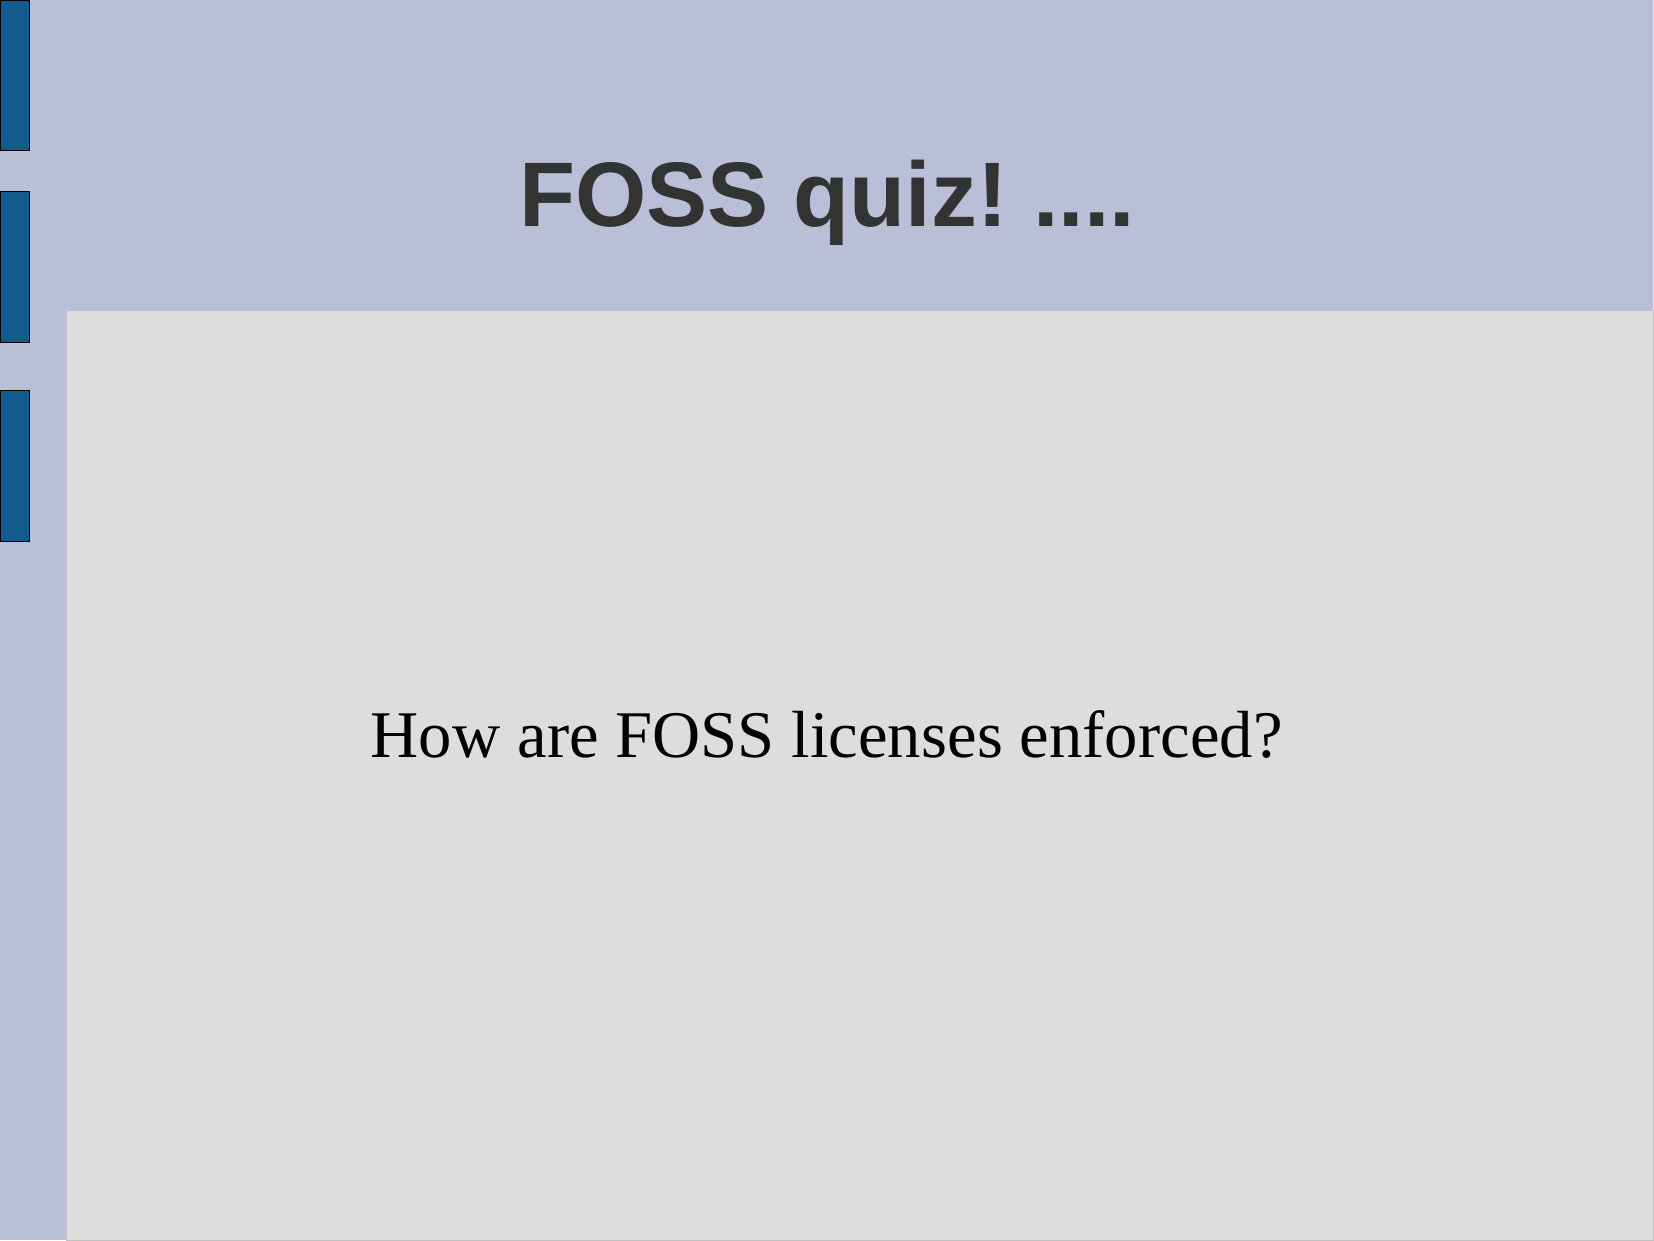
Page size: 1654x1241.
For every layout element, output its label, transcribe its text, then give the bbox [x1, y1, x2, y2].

title FOSS quiz! .... [121, 98, 1534, 291]
subtitle How are FOSS licenses enforced? [121, 352, 1534, 1119]
